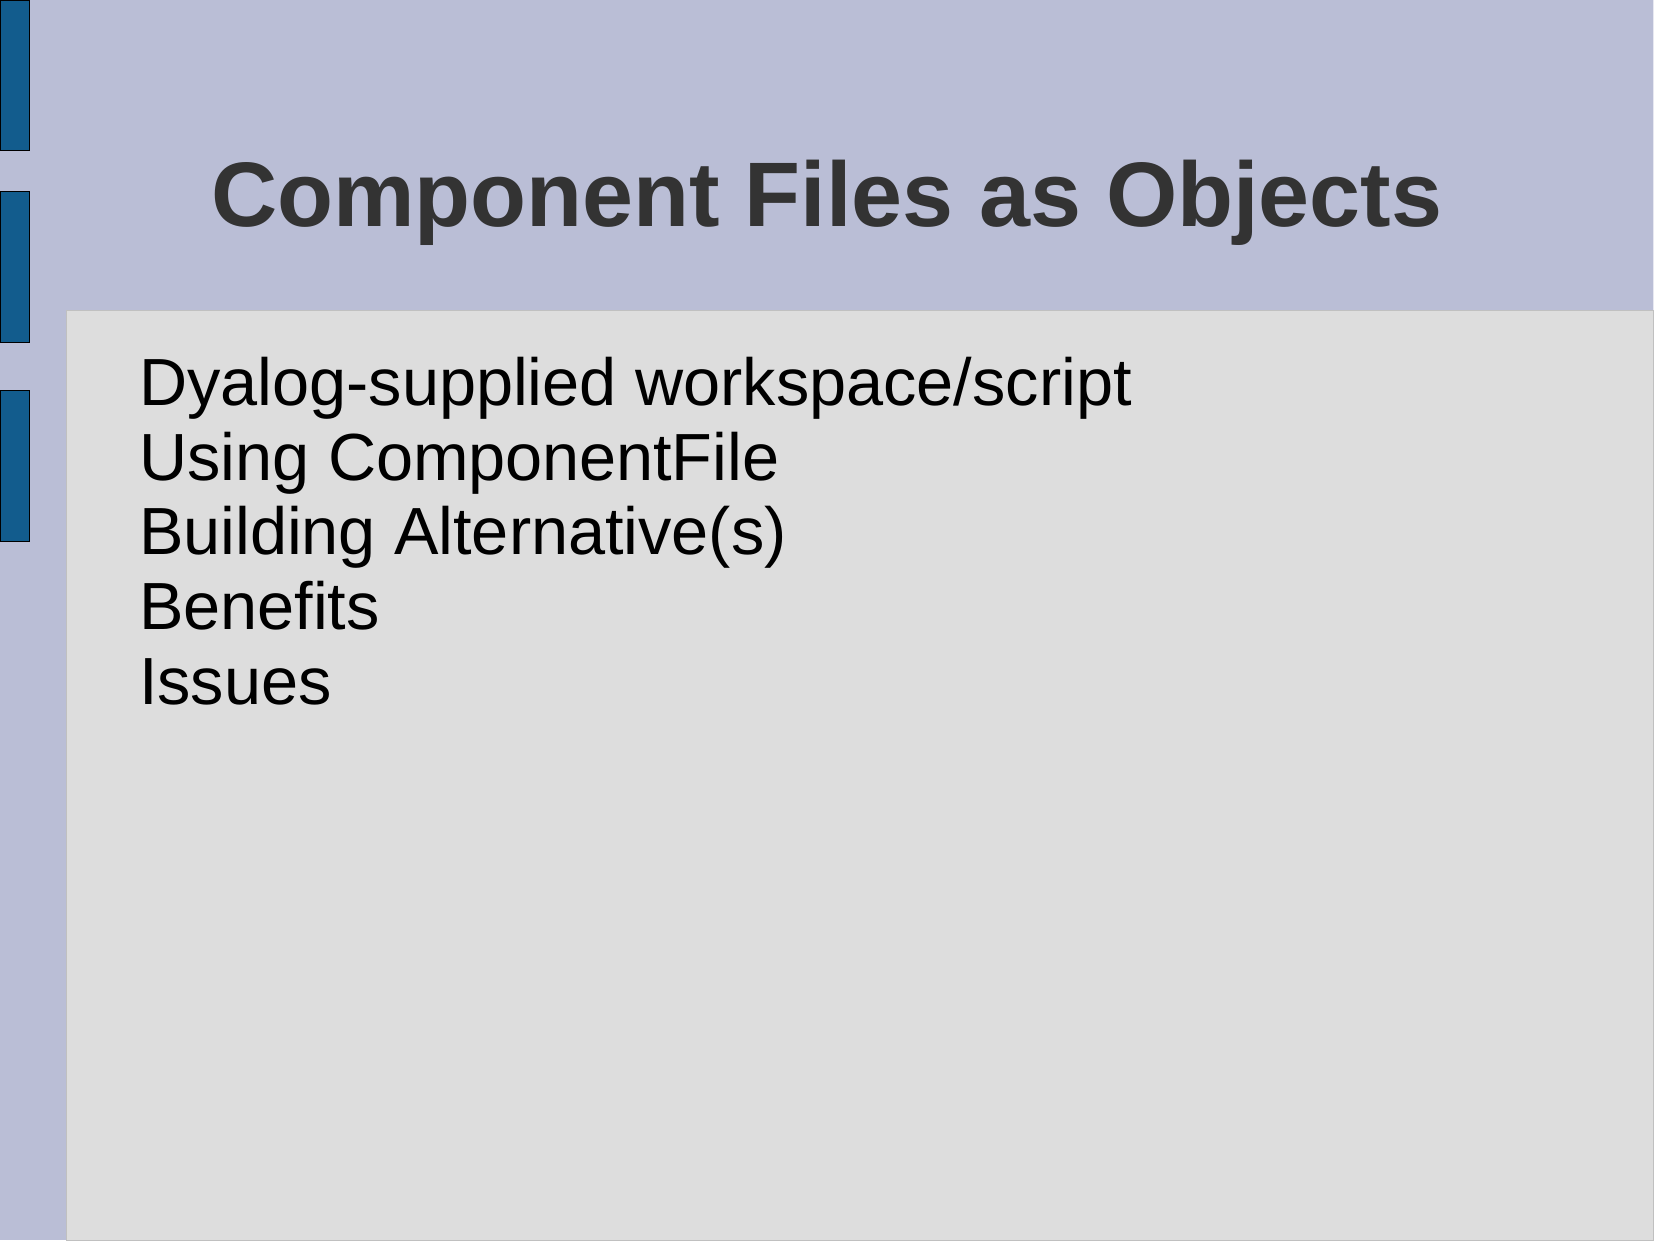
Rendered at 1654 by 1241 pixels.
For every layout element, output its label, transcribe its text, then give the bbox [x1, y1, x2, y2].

list Dyalog-supplied workspace/script Using ComponentFile Building Alternative(s) Benefits Issues [121, 344, 1534, 1127]
title Component Files as Objects [121, 91, 1534, 299]
